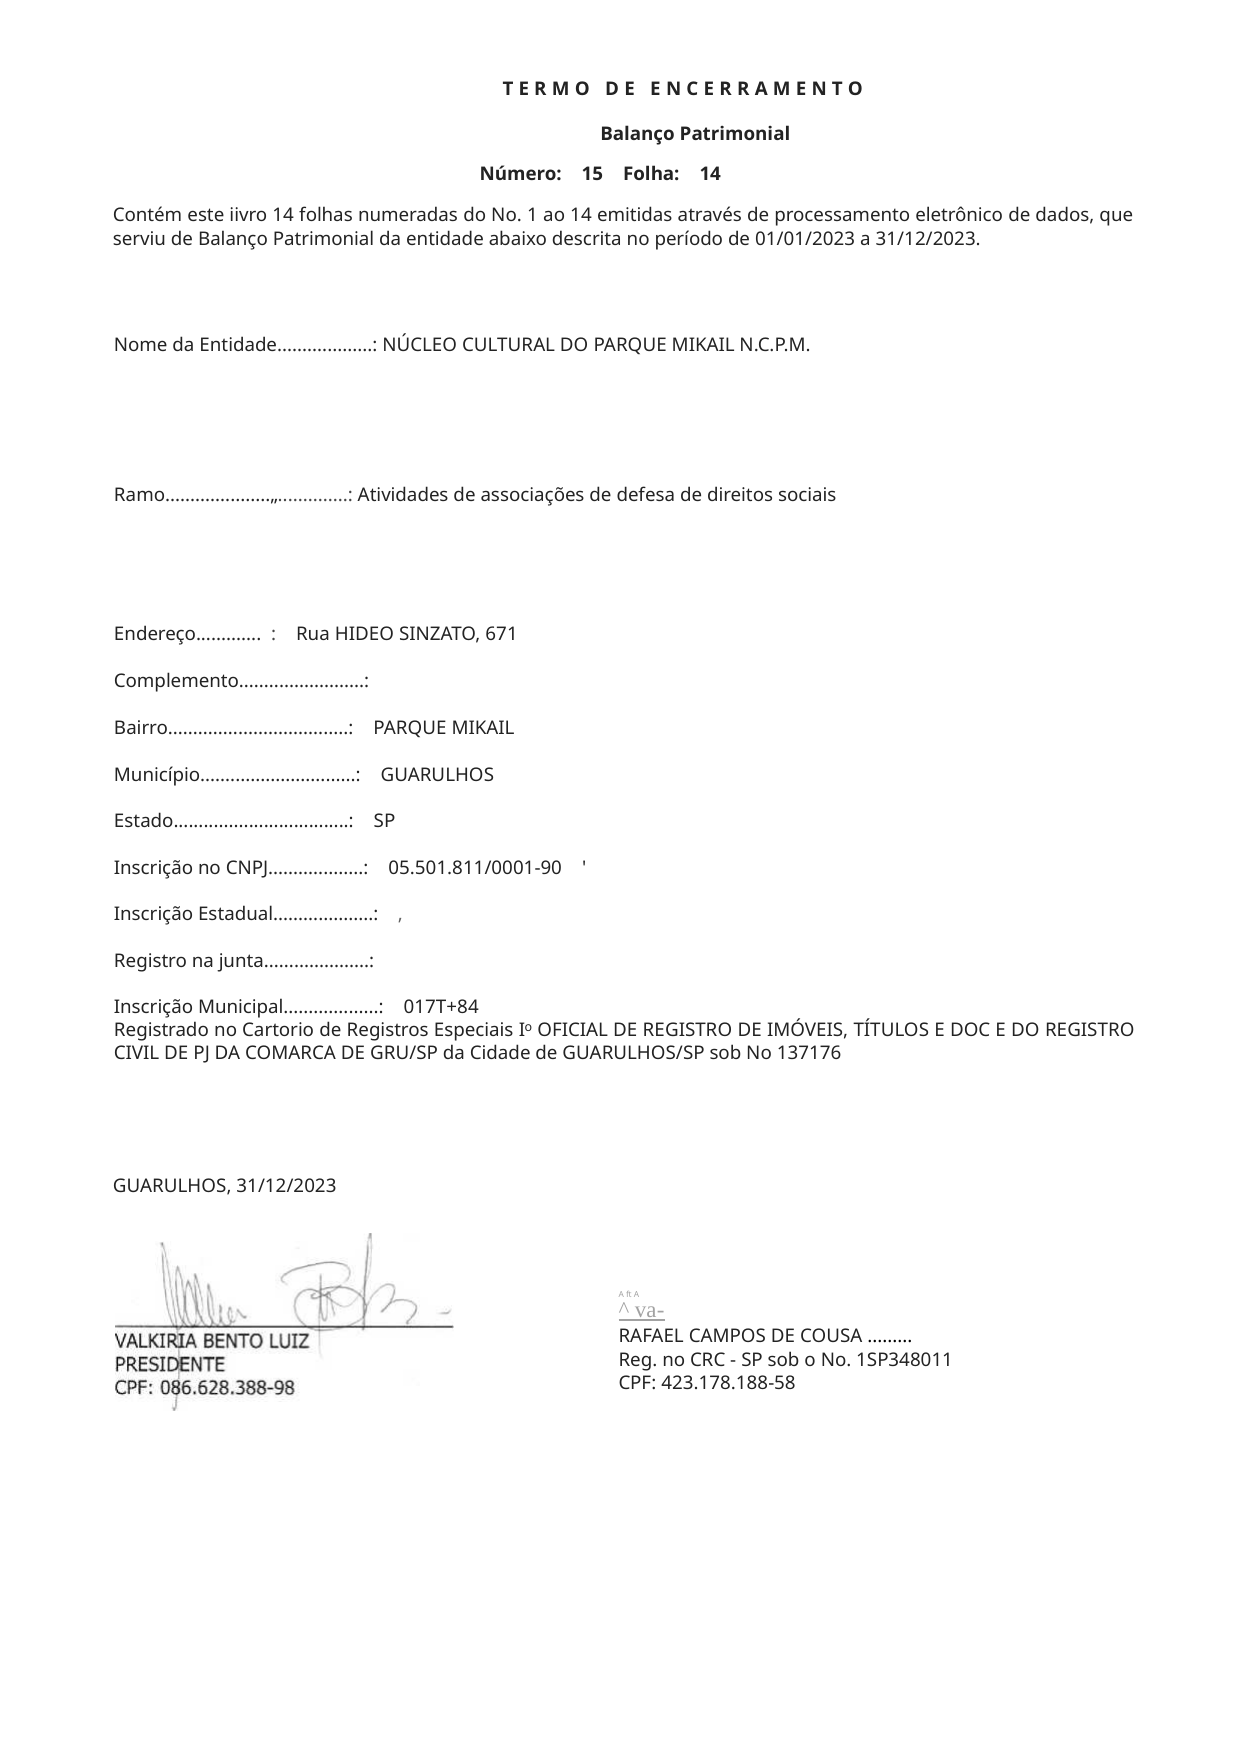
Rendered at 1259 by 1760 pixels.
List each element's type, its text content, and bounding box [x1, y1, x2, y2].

text_box A ft A ^ va- RAFAEL CAMPOS DE COUSA ......... Reg. no CRC - SP sob o No. 1SP348011 CPF: 423.178.188-58 [618, 1289, 957, 1398]
text_box Nome da Entidade...................: NÚCLEO CULTURAL DO PARQUE MIKAIL N.C.P.M. [114, 333, 843, 359]
text_box Ramo.....................„..............: Atividades de associações de defesa de direitos sociais [114, 483, 884, 508]
picture [115, 1233, 454, 1411]
text_box Endereço............. : Rua HIDEO SINZATO, 671 Complemento.........................: Bairro....................................: PARQUE MIKAIL Município...............................: GUARULHOS Estado...................................: SP Inscrição no CNPJ...................: 05.501.811/0001-90 ' Inscrição Estadual....................: , Registro na junta.....................: Inscrição Municipal...................: 017T+84 Registrado no Cartorio de Registros Especiais Io OFICIAL DE REGISTRO DE IMÓVEIS, TÍTULOS E DOC E DO REGISTRO CIVIL DE PJ DA COMARCA DE GRU/SP da Cidade de GUARULHOS/SP sob No 137176 [114, 597, 1136, 1065]
text_box GUARULHOS, 31/12/2023 [113, 1173, 336, 1198]
text_box TERMO DE ENCERRAMENTO [502, 77, 887, 99]
text_box Balanço Patrimonial Número: 15 Folha: 14 Contém este iivro 14 folhas numeradas do No. 1 ao 14 emitidas através de processamento eletrônico de dados, que serviu de Balanço Patrimonial da entidade abaixo descrita no período de 01/01/2023 a 31/12/2023. [113, 122, 1155, 266]
